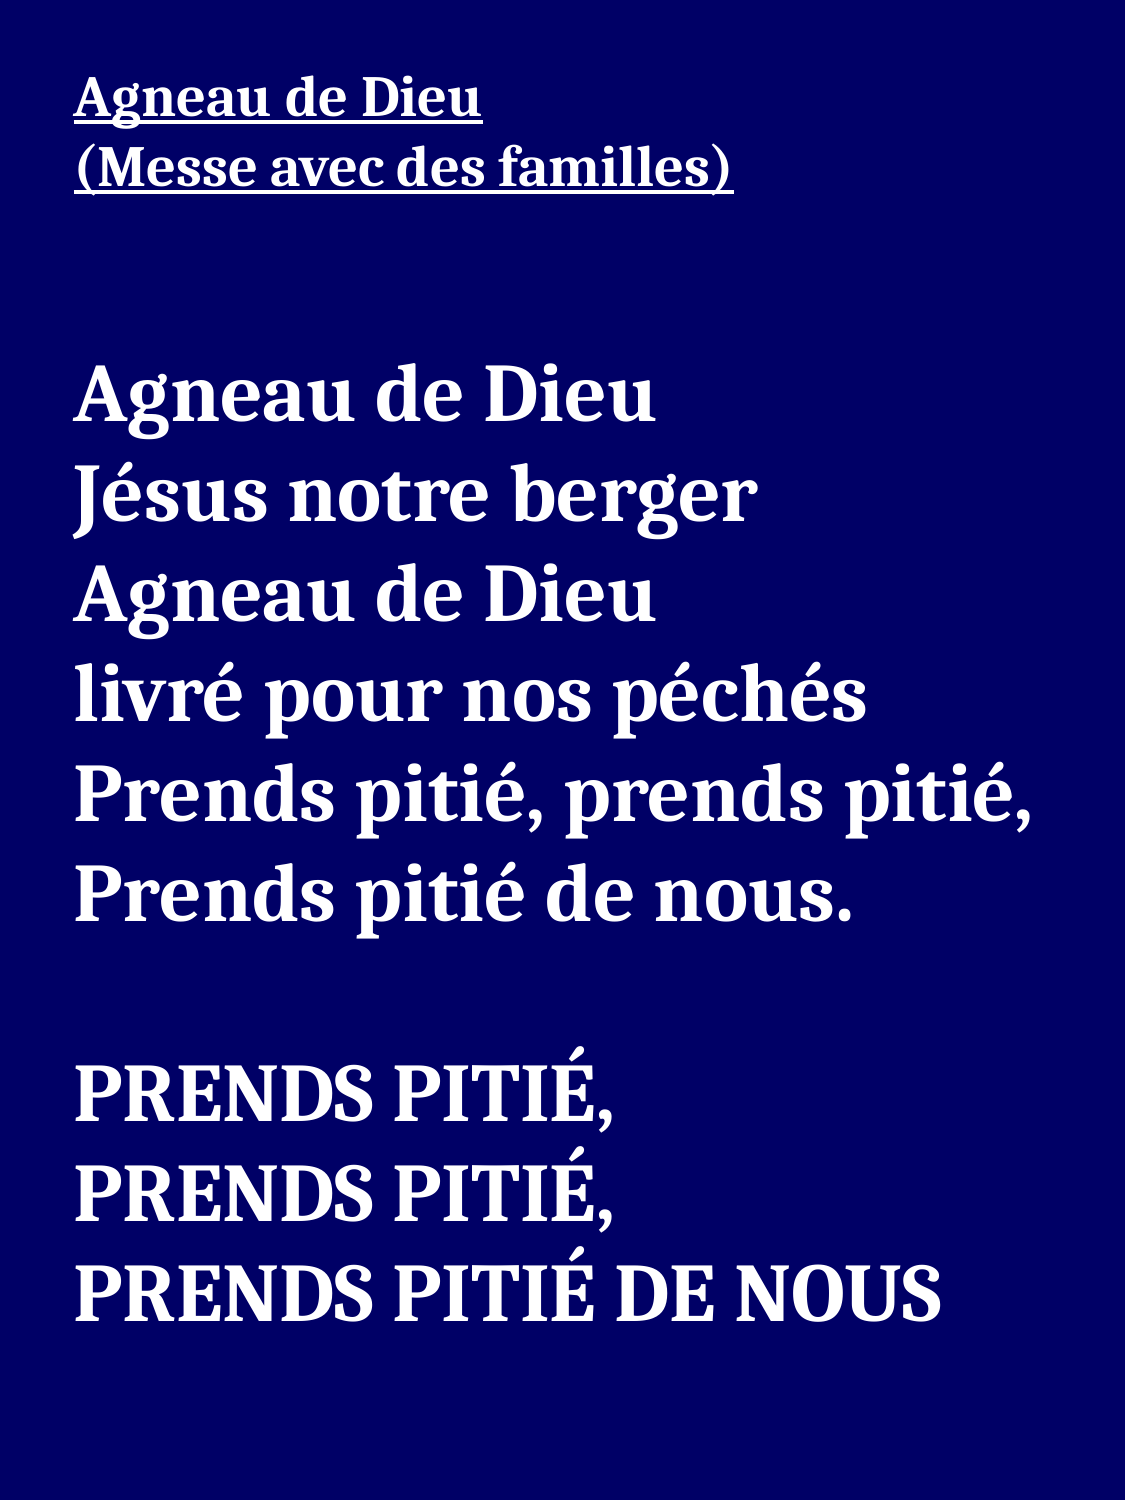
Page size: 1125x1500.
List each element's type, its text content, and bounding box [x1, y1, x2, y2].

text_box Agneau de Dieu (Messe avec des familles) Agneau de Dieu Jésus notre berger Agneau de Dieu livré pour nos péchés Prends pitié, prends pitié, Prends pitié de nous. PRENDS PITIÉ, PRENDS PITIÉ, PRENDS PITIÉ DE NOUS [58, 0, 1106, 1453]
